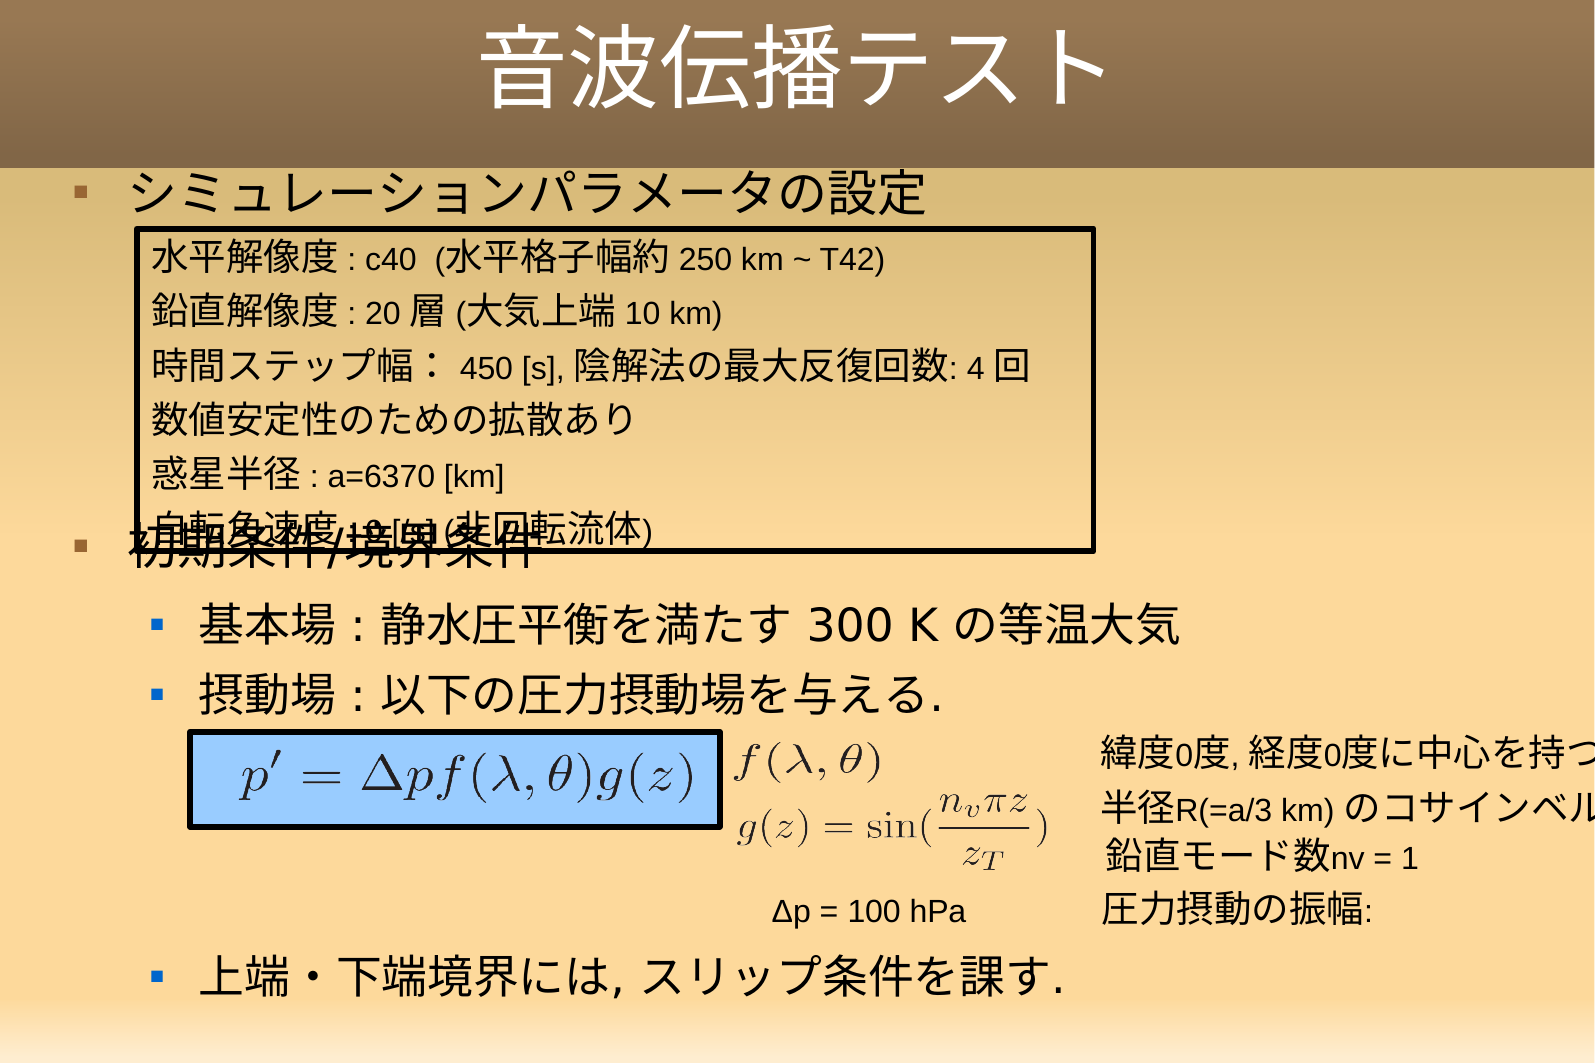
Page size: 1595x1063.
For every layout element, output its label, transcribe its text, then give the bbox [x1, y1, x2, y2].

text_box [189, 731, 720, 827]
text_box 水平解像度 : c40 (水平格子幅約 250 km ~ T42) 鉛直解像度 : 20 層 (大気上端 10 km) 時間ステップ幅： 450 [s], 陰解法の最大反復回数: 4 回 数値安定性のための拡散あり 惑星半径 : a=6370 [km] 自転角速度 : 0 [/s] (非回転流体) [136, 228, 1094, 488]
title 音波伝播テスト [79, 15, 1515, 123]
picture [721, 737, 892, 787]
picture [230, 746, 703, 807]
text_box Δp = 100 hPa 圧力摂動の振幅: [756, 871, 1415, 927]
text_box 緯度0度, 経度0度に中心を持つ半径R(=a/3 km) のコサインベル [1085, 715, 1595, 812]
picture [0, 0, 1595, 1063]
list シミュレーションパラメータの設定 初期条件/境界条件 基本場 : 静水圧平衡を満たす 300 K の等温大気 摂動場 : 以下の圧力摂動場を与える. 上端・下端境界には, スリップ条件を課す. [56, 164, 1538, 1005]
text_box 鉛直モード数nv = 1 [1091, 818, 1442, 874]
picture [729, 792, 1054, 874]
